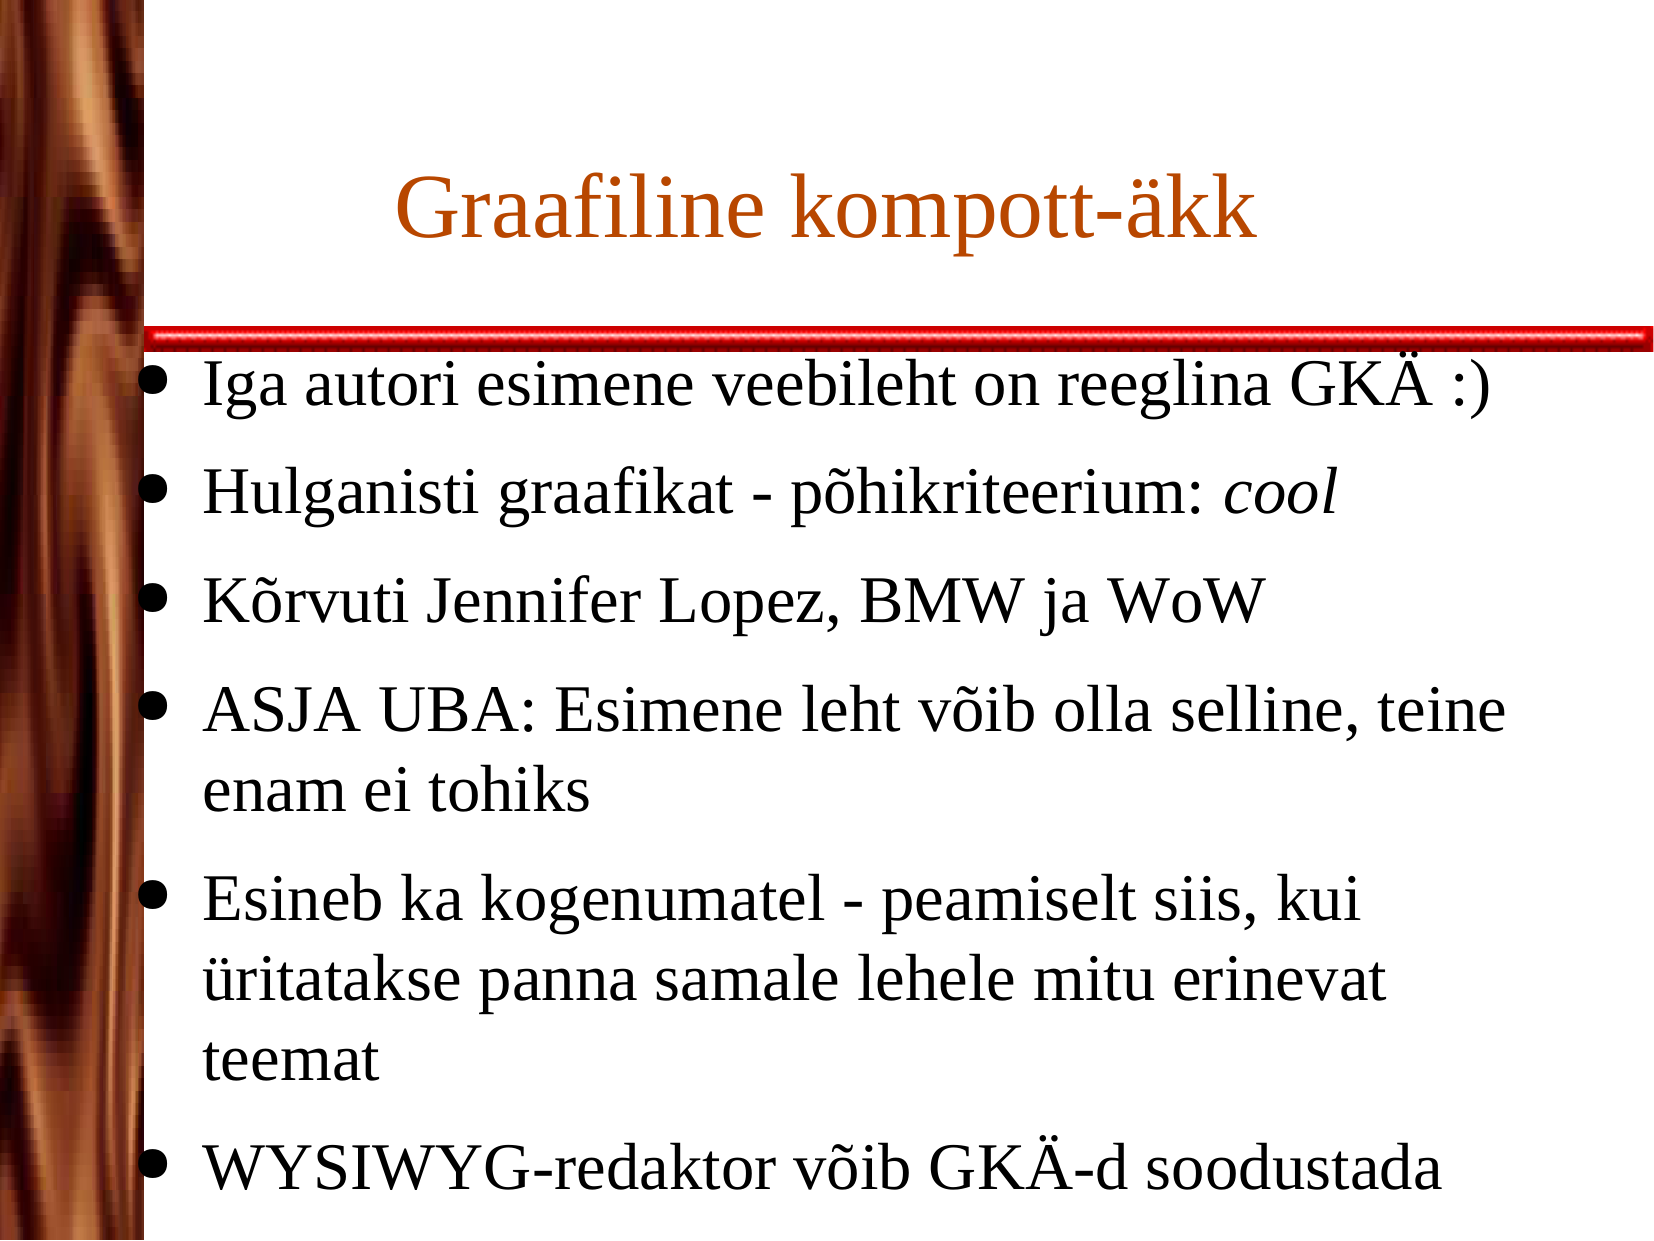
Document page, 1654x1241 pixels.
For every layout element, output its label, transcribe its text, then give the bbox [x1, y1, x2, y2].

picture [0, 0, 1654, 1240]
title Graafiline kompott-äkk [121, 102, 1533, 310]
list Iga autori esimene veebileht on reeglina GKÄ :) Hulganisti graafikat - põhikriteerium: cool Kõrvuti Jennifer Lopez, BMW ja WoW ASJA UBA: Esimene leht võib olla selline, teine enam ei tohiks Esineb ka kogenumatel - peamiselt siis, kui üritatakse panna samale lehele mitu erinevat teemat WYSIWYG-redaktor võib GKÄ-d soodustada [121, 344, 1533, 1203]
